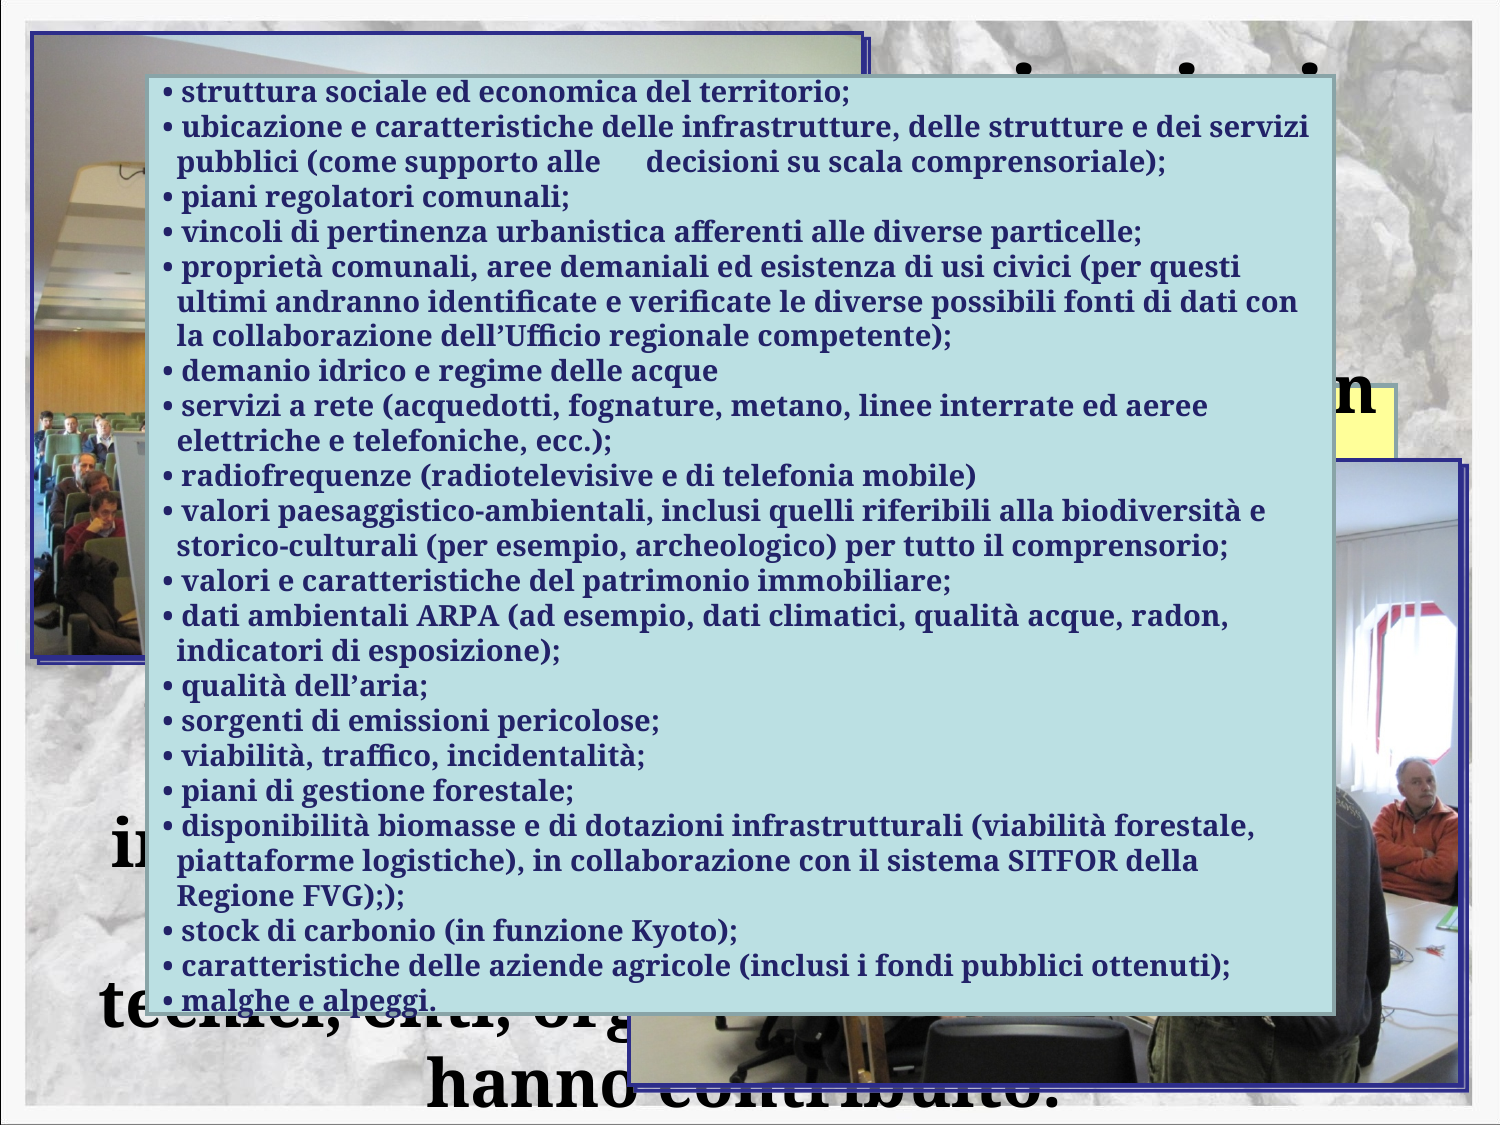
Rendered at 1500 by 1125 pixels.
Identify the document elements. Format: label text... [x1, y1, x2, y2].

text_box • struttura sociale ed economica del territorio; • ubicazione e caratteristiche delle infrastrutture, delle strutture e dei servizi pubblici (come supporto alle decisioni su scala comprensoriale); • piani regolatori comunali; • vincoli di pertinenza urbanistica afferenti alle diverse particelle; • proprietà comunali, aree demaniali ed esistenza di usi civici (per questi ultimi andranno identificate e verificate le diverse possibili fonti di dati con la collaborazione dell’Ufficio regionale competente); • demanio idrico e regime delle acque • servizi a rete (acquedotti, fognature, metano, linee interrate ed aeree elettriche e telefoniche, ecc.); • radiofrequenze (radiotelevisive e di telefonia mobile) • valori paesaggistico-ambientali, inclusi quelli riferibili alla biodiversità e storico-culturali (per esempio, archeologico) per tutto il comprensorio; • valori e caratteristiche del patrimonio immobiliare; • dati ambientali ARPA (ad esempio, dati climatici, qualità acque, radon, indicatori di esposizione); • qualità dell’aria; • sorgenti di emissioni pericolose; • viabilità, traffico, incidentalità; • piani di gestione forestale; • disponibilità biomasse e di dotazioni infrastrutturali (viabilità forestale, piattaforme logistiche), in collaborazione con il sistema SITFOR della Regione FVG);); • stock di carbonio (in funzione Kyoto); • caratteristiche delle aziende agricole (inclusi i fondi pubblici ottenuti); • malghe e alpeggi. [147, 76, 1335, 1014]
text_box La costruzione dei contenuti e delle modalità di funzionamento della infrastruttura ha seguito un processo partecipato in cui amministratori, tecnici, enti, organizzazioni e cittadini hanno contribuito. [26, 633, 1464, 1125]
picture [0, 0, 1500, 1125]
picture [631, 462, 1459, 1083]
picture [33, 34, 861, 655]
text_box trasparenza [1335, 385, 1396, 458]
text_box Da dove vengono i primi soldi ? [864, 34, 1450, 270]
